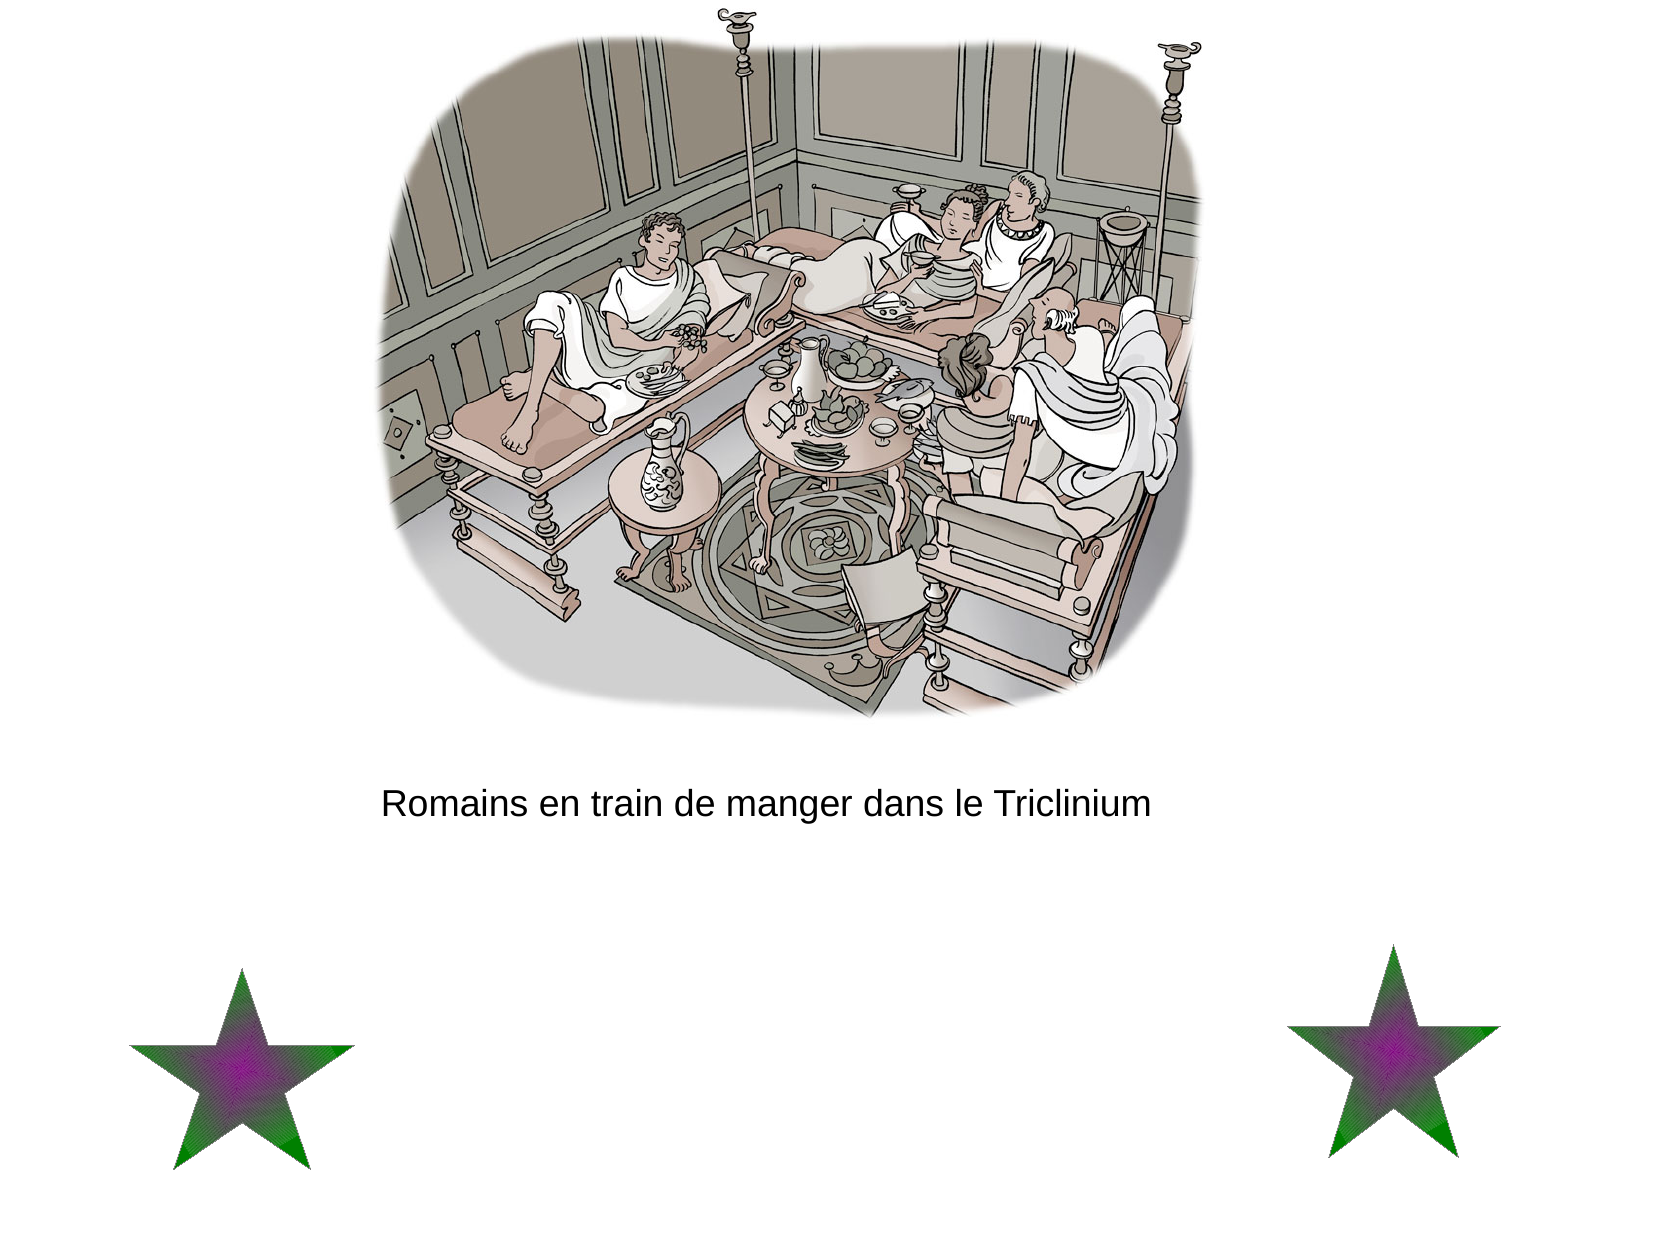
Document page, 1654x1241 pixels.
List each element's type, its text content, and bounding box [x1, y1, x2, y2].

text_box [129, 968, 355, 1170]
text_box [1287, 944, 1501, 1158]
picture [353, 0, 1229, 733]
text_box Romains en train de manger dans le Triclinium [366, 775, 1323, 875]
